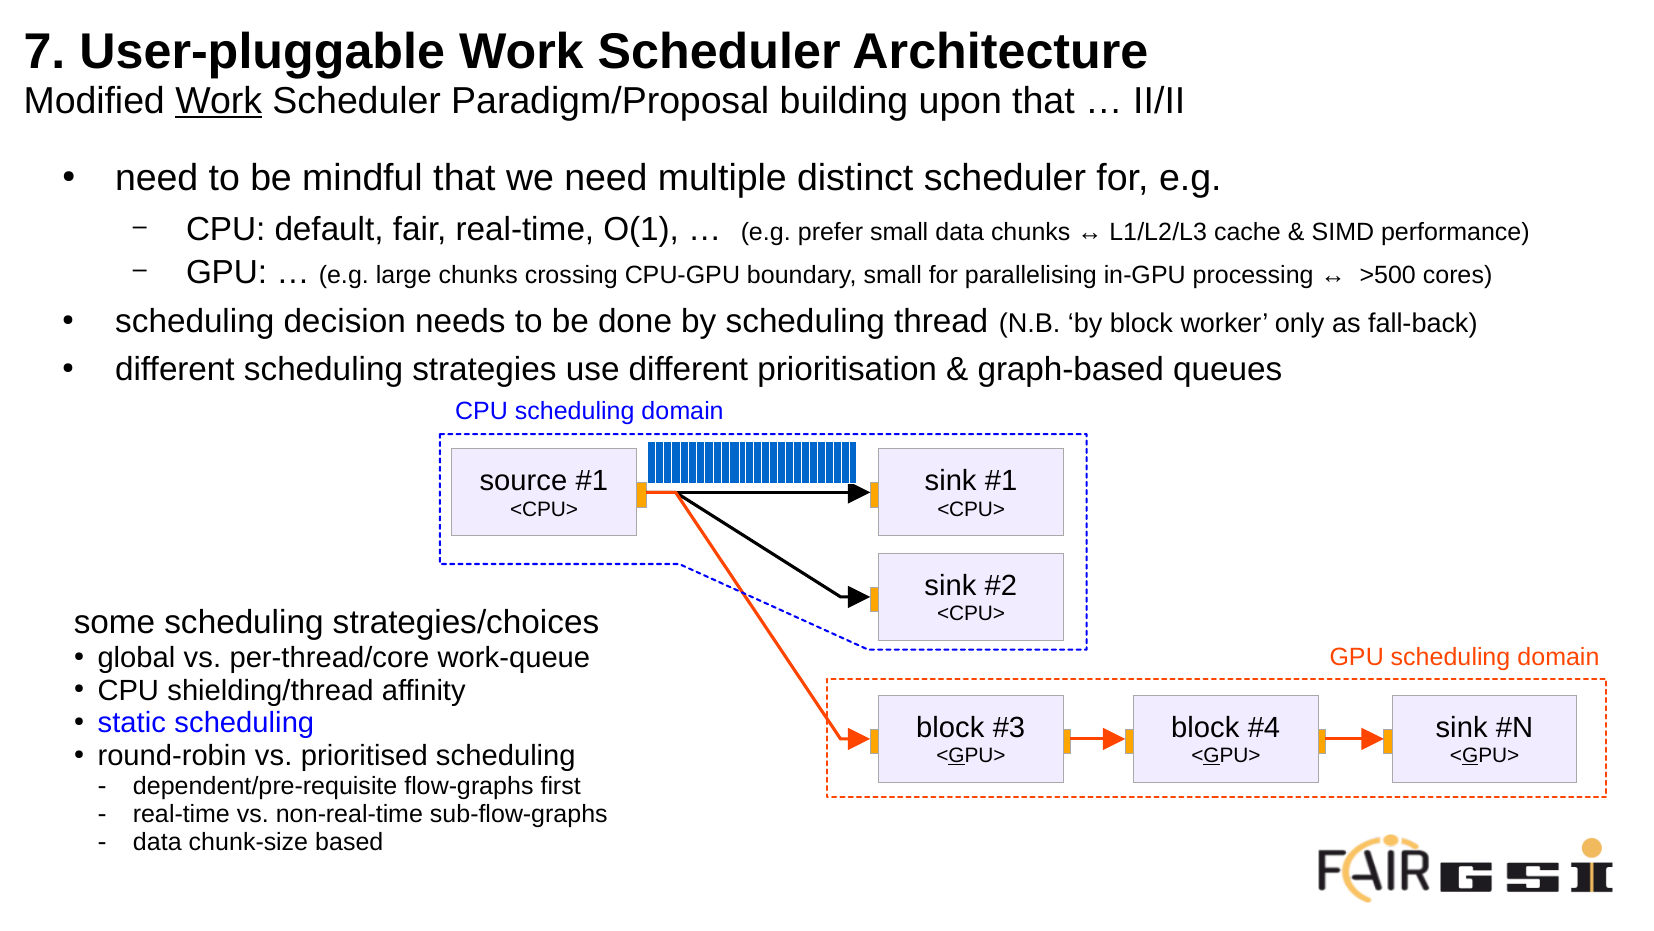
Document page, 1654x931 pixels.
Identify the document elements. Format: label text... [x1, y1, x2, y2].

text_box CPU scheduling domain [440, 389, 762, 433]
table_header [802, 442, 809, 483]
text_box [870, 482, 878, 508]
text_box [637, 482, 647, 508]
text_box block #3 <GPU> [878, 695, 1064, 783]
text_box sink #2 <CPU> [878, 553, 1064, 641]
table_header [746, 442, 753, 483]
text_box source #1 <CPU> [451, 448, 637, 536]
text_box sink #N <GPU> [1392, 695, 1577, 783]
text_box [870, 729, 878, 754]
table_header [648, 442, 655, 483]
table_header [740, 442, 745, 483]
table_header [850, 442, 856, 483]
text_box block #4 <GPU> [1133, 695, 1319, 783]
table_header [664, 442, 671, 483]
picture [1439, 836, 1615, 895]
table_header [778, 442, 785, 483]
text_box [1064, 729, 1071, 754]
table_header [818, 442, 825, 483]
table_header [705, 442, 713, 483]
table_header [656, 442, 663, 483]
table_header [794, 442, 801, 483]
table_header [697, 442, 704, 483]
table_header [834, 442, 841, 483]
table_header [672, 442, 680, 483]
table_header [730, 442, 739, 483]
table_header [770, 442, 777, 483]
text_box GPU scheduling domain [1293, 634, 1615, 678]
picture [1318, 833, 1430, 904]
table_header [826, 442, 833, 483]
text_box some scheduling strategies/choices global vs. per-thread/core work-queue CPU shielding/thread affinity static scheduling round-robin vs. prioritised scheduling dependent/pre-requisite flow-graphs first real-time vs. non-real-time sub-flow-graphs data chunk-size based [59, 596, 694, 920]
table_header [754, 442, 761, 483]
table_header [762, 442, 769, 483]
text_box [1319, 729, 1326, 754]
text_box [1125, 729, 1133, 754]
table_header [810, 442, 817, 483]
text_box [870, 587, 878, 612]
title 7. User-pluggable Work Scheduler Architecture Modified Work Scheduler Paradigm/Proposal building upon that … II/II [23, 5, 1638, 139]
table_header [842, 442, 849, 483]
table_header [786, 442, 793, 483]
table_header [689, 442, 696, 483]
table_header [722, 442, 729, 483]
list need to be mindful that we need multiple distinct scheduler for, e.g. CPU: default, fair, real-time, O(1), … (e.g. prefer small data chunks ↔ L1/L2/L3 cache & SIMD performance) GPU: … (e.g. large chunks crossing CPU-GPU boundary, small for parallelising in-GPU processing ↔ >500 cores) scheduling decision needs to be done by scheduling thread (N.B. ‘by block worker’ only as fall-back) different scheduling strategies use different prioritisation & graph-based queues [44, 156, 1610, 827]
table_header [714, 442, 721, 483]
text_box [1383, 729, 1392, 754]
table_header [681, 442, 688, 483]
text_box sink #1 <CPU> [878, 448, 1064, 536]
